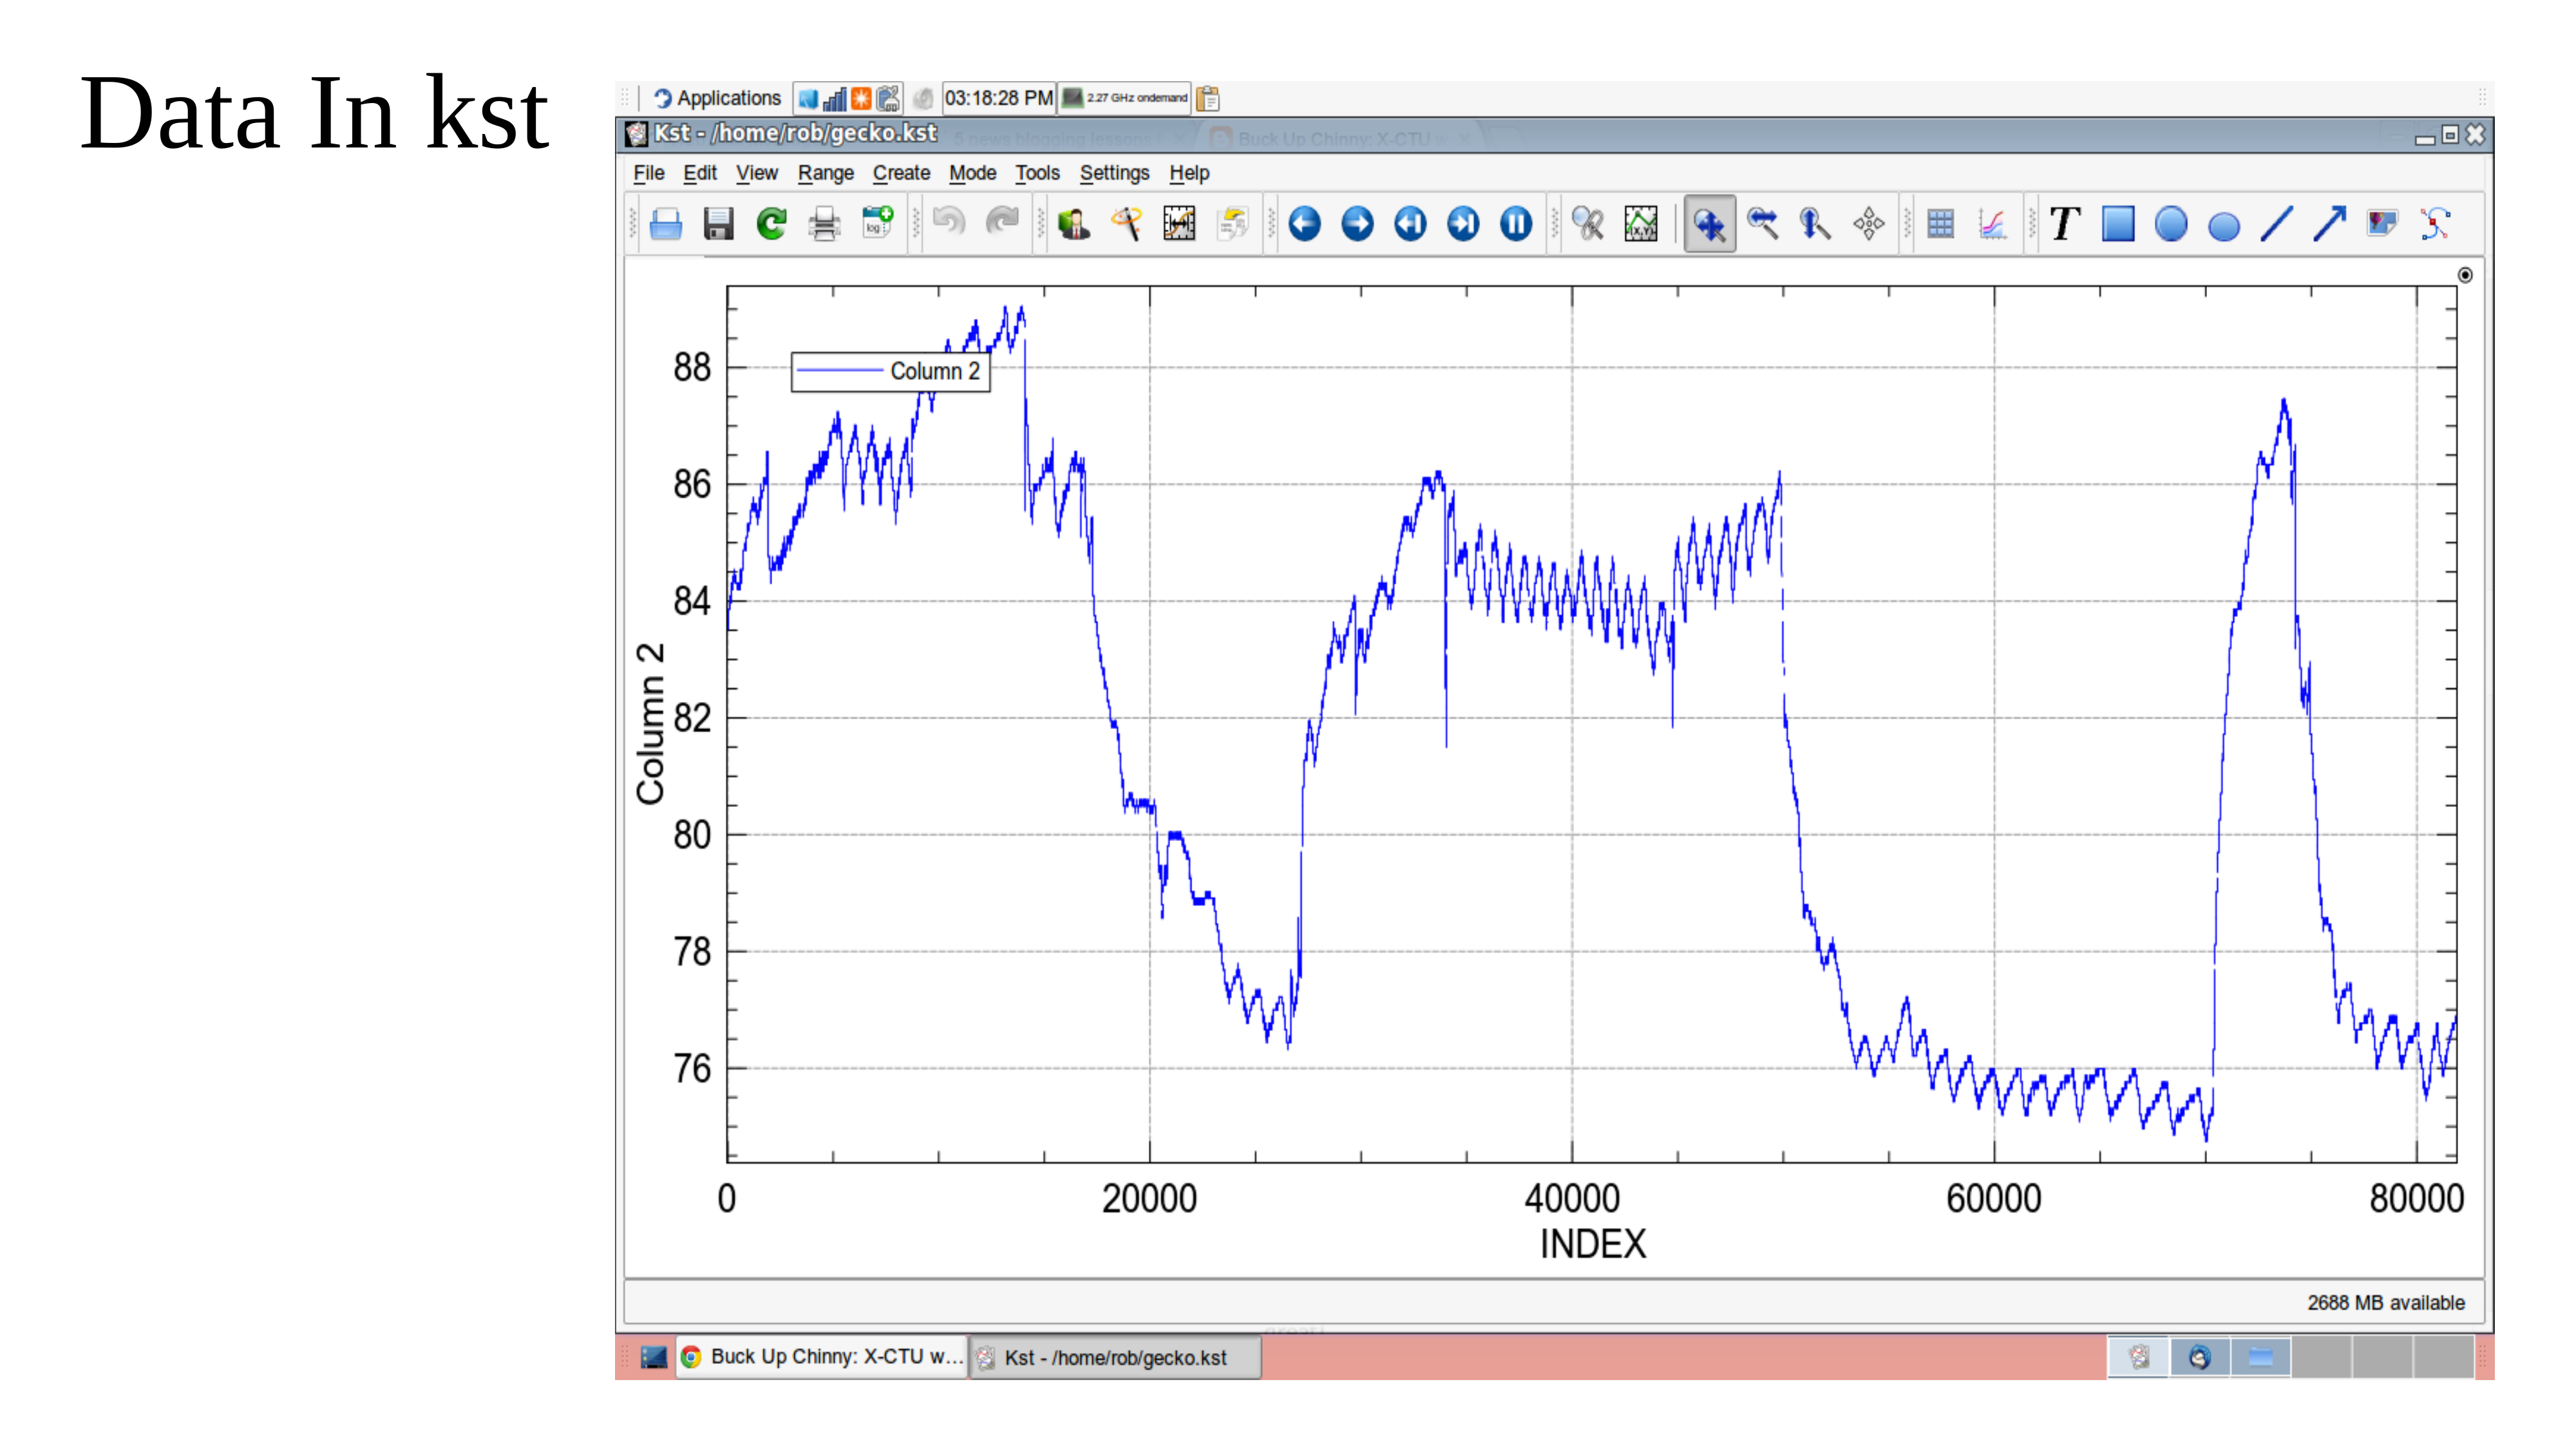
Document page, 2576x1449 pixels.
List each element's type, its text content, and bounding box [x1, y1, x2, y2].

picture [615, 81, 2495, 1380]
title Data In kst [73, 17, 2503, 192]
